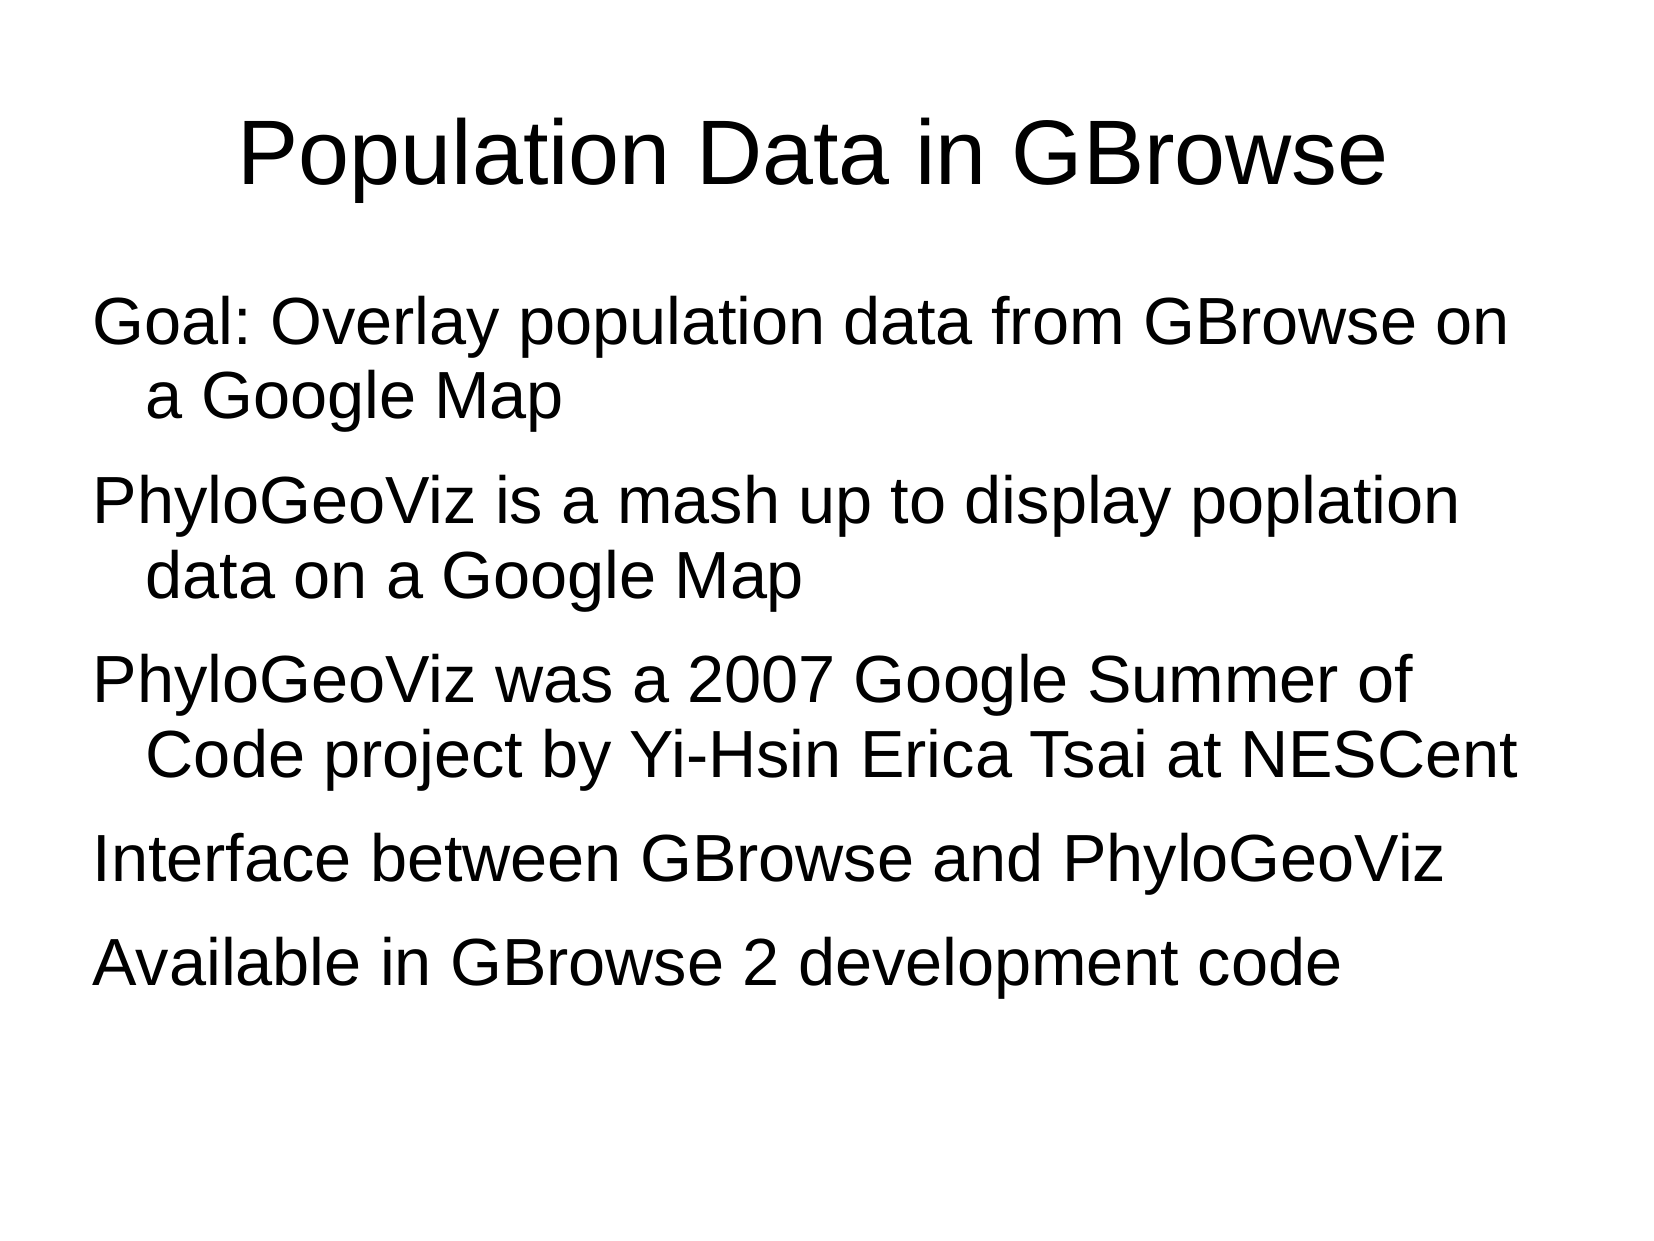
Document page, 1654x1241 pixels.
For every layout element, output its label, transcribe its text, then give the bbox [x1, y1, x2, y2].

list Goal: Overlay population data from GBrowse on a Google Map PhyloGeoViz is a mash up to display poplation data on a Google Map PhyloGeoViz was a 2007 Google Summer of Code project by Yi-Hsin Erica Tsai at NESCent Interface between GBrowse and PhyloGeoViz Available in GBrowse 2 development code [75, 283, 1564, 1088]
title Population Data in GBrowse [82, 56, 1571, 250]
